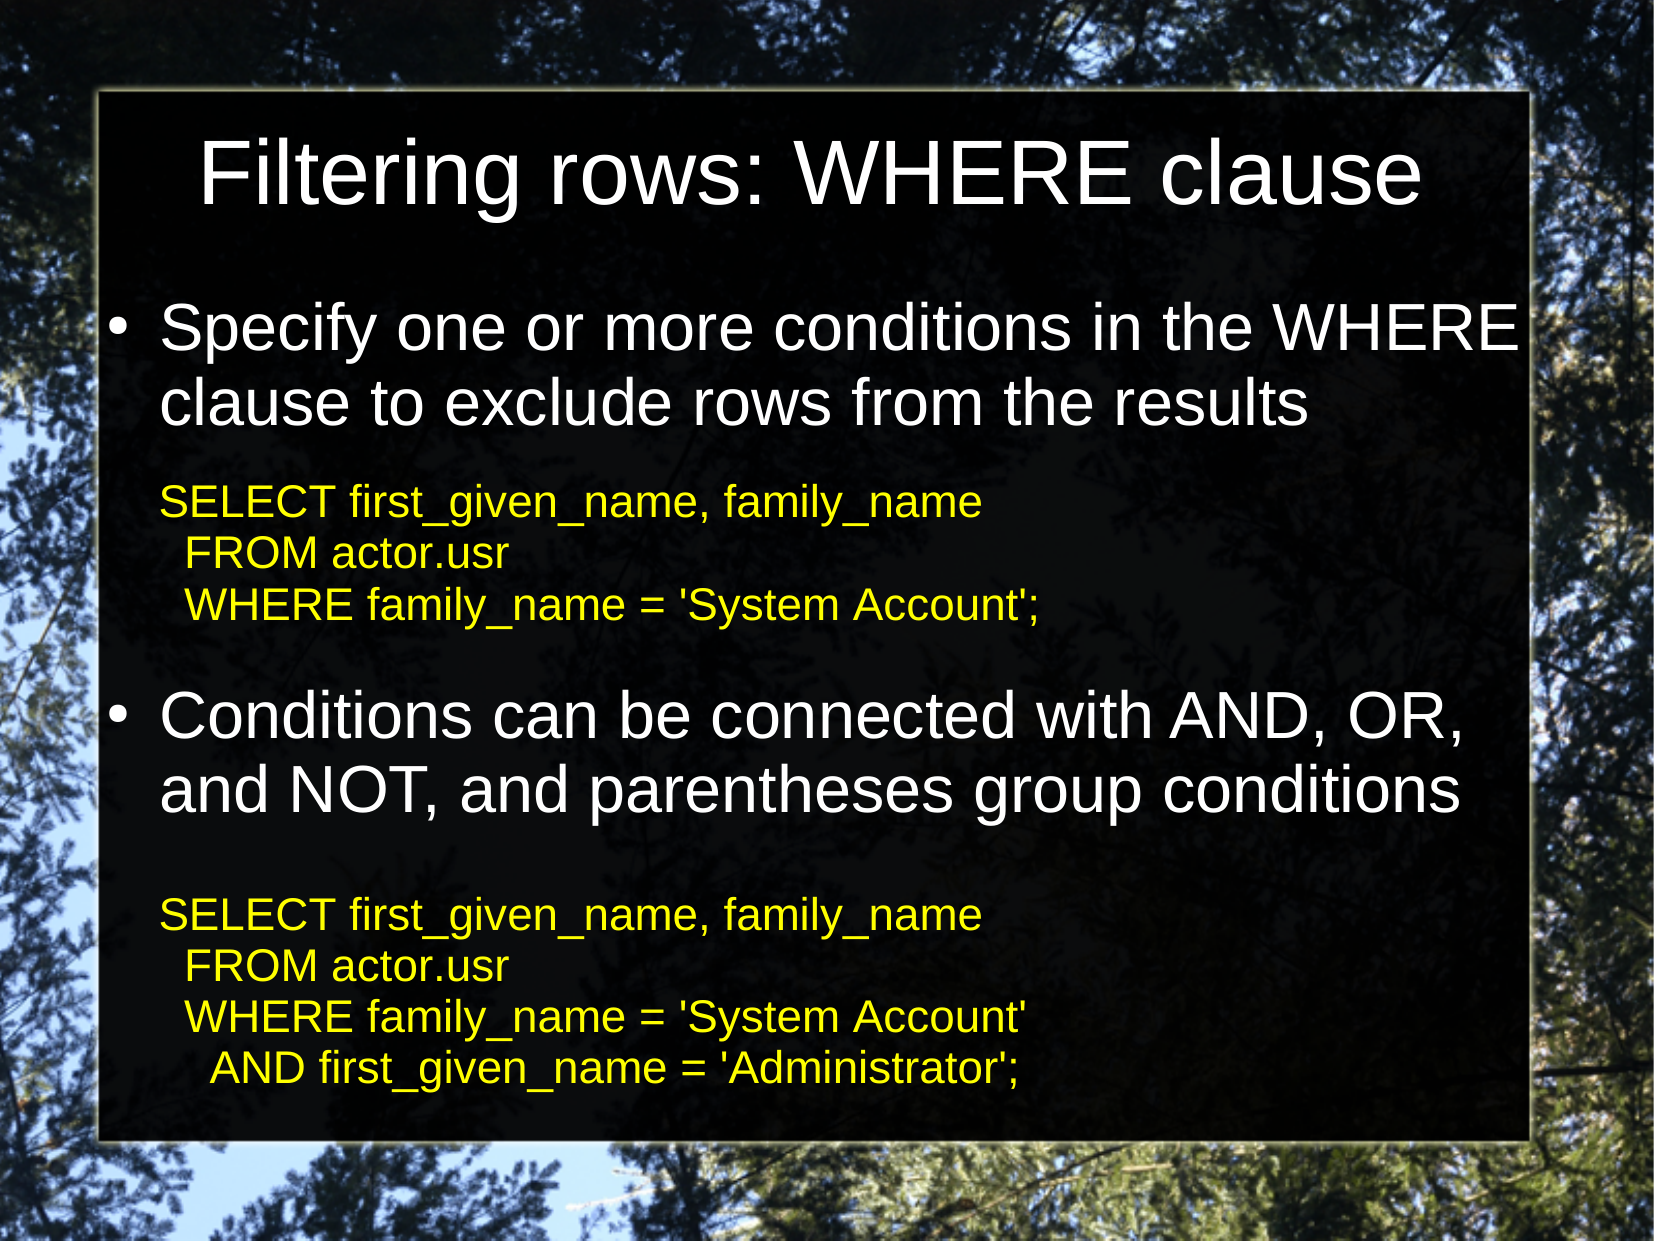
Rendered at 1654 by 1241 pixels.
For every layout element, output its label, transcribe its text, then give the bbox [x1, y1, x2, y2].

picture [0, 0, 1654, 1241]
text_box SELECT first_given_name, family_name FROM actor.usr WHERE family_name = 'System Account'; [143, 468, 1238, 638]
title Filtering rows: WHERE clause [88, 95, 1536, 250]
list Specify one or more conditions in the WHERE clause to exclude rows from the results Conditions can be connected with AND, OR, and NOT, and parentheses group conditions [88, 290, 1536, 1094]
text_box SELECT first_given_name, family_name FROM actor.usr WHERE family_name = 'System Account' AND first_given_name = 'Administrator'; [143, 881, 1238, 1102]
